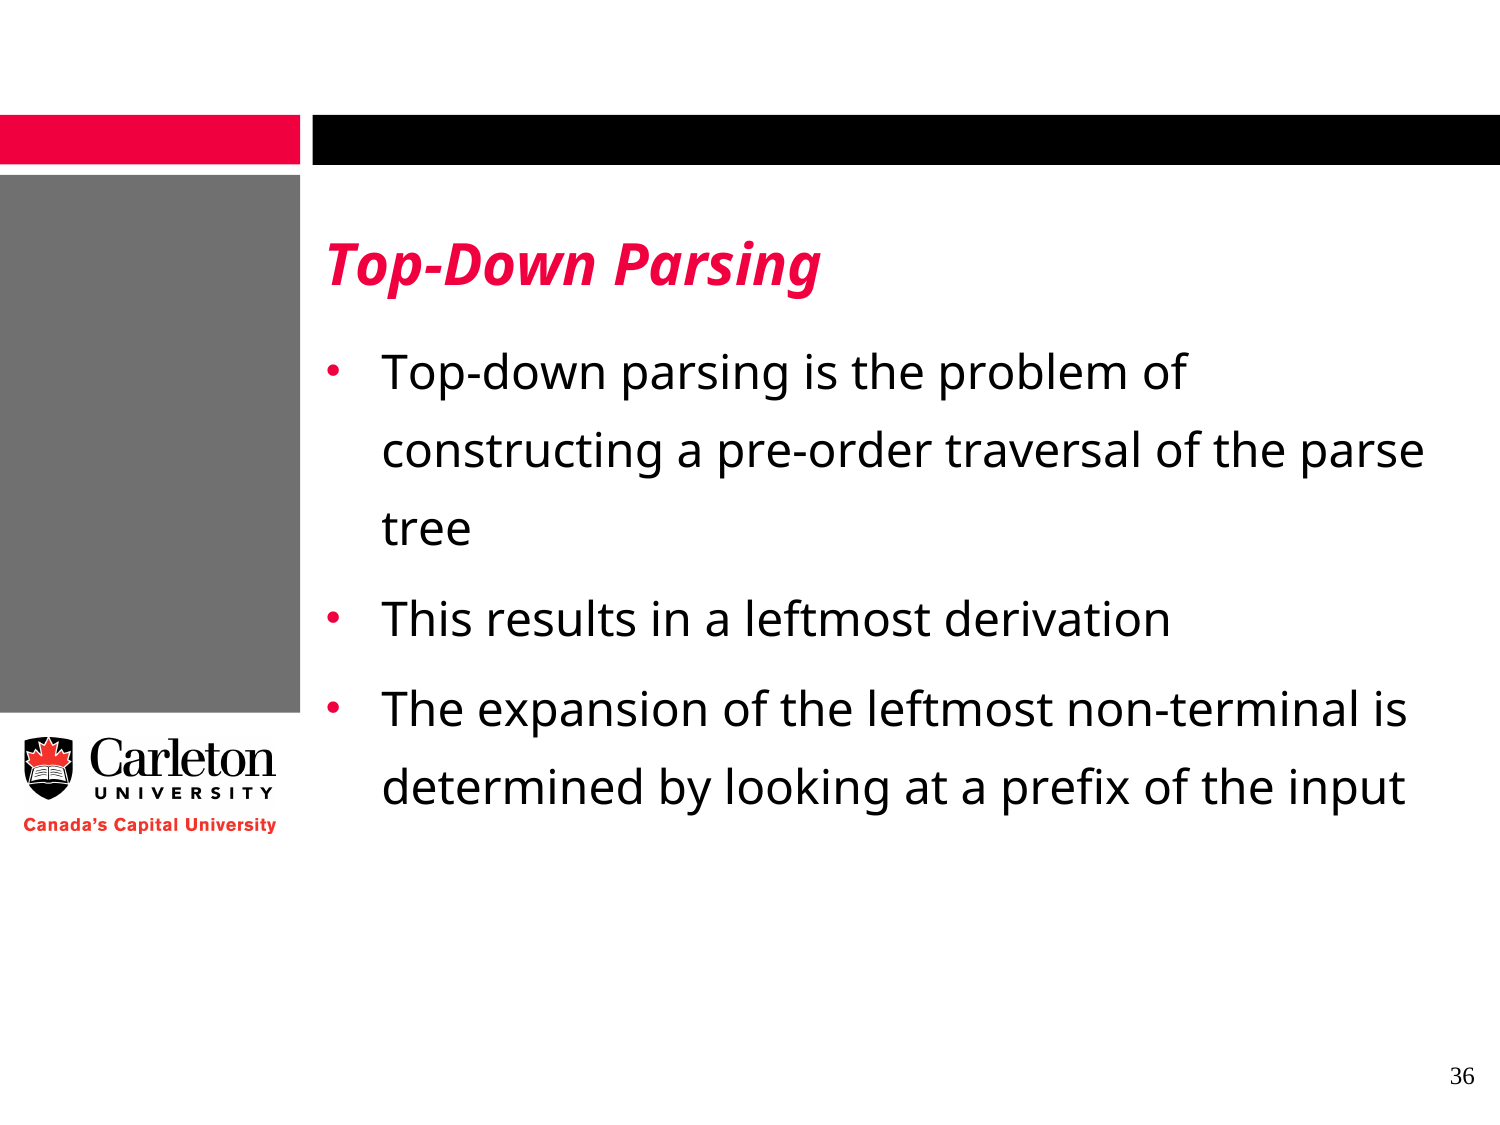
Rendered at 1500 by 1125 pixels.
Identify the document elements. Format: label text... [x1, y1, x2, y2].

list Top-down parsing is the problem of constructing a pre-order traversal of the parse tree This results in a leftmost derivation The expansion of the leftmost non-terminal is determined by looking at a prefix of the input [324, 324, 1450, 1036]
title Top-Down Parsing [324, 187, 1450, 324]
picture [24, 737, 276, 834]
